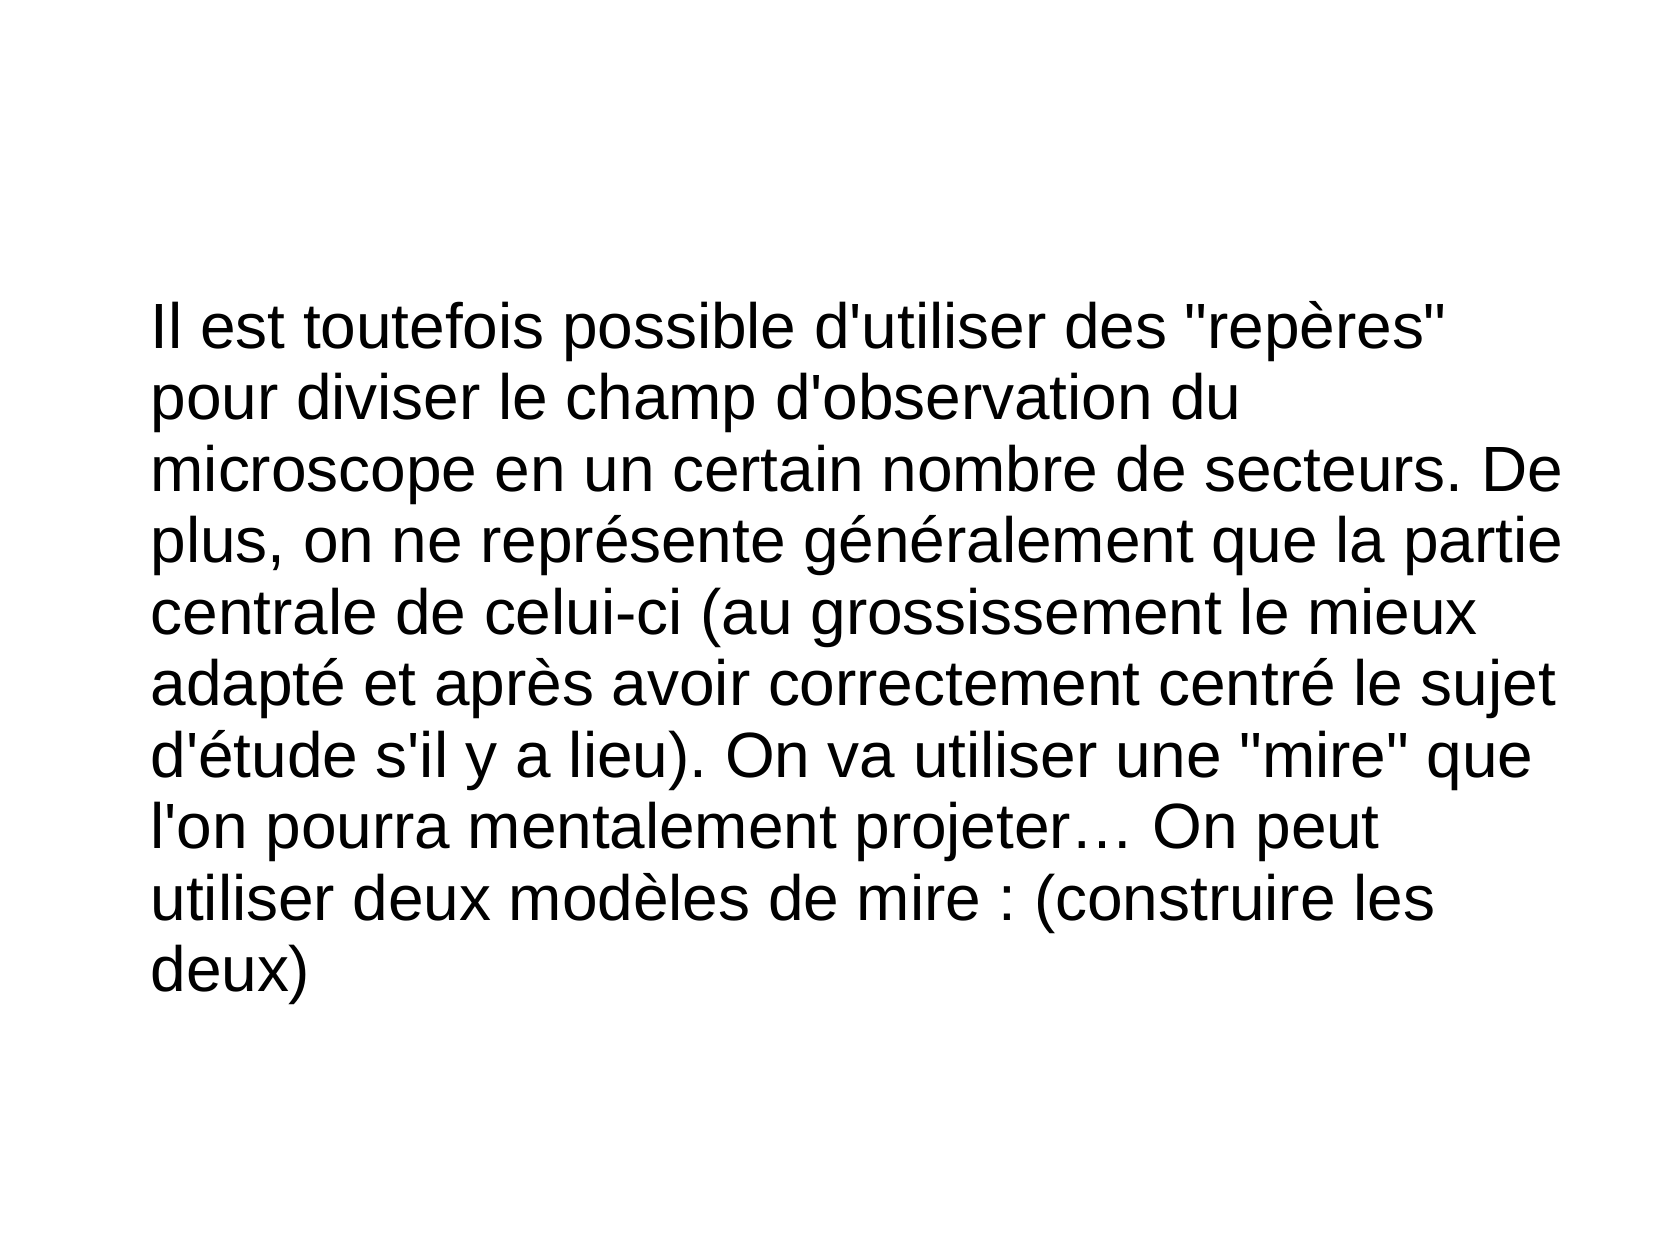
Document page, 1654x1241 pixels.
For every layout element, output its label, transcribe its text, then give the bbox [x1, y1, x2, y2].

list Il est toutefois possible d'utiliser des "repères" pour diviser le champ d'observation du microscope en un certain nombre de secteurs. De plus, on ne représente généralement que la partie centrale de celui-ci (au grossissement le mieux adapté et après avoir correctement centré le sujet d'étude s'il y a lieu). On va utiliser une "mire" que l'on pourra mentalement projeter… On peut utiliser deux modèles de mire : (construire les deux) [82, 290, 1571, 1010]
